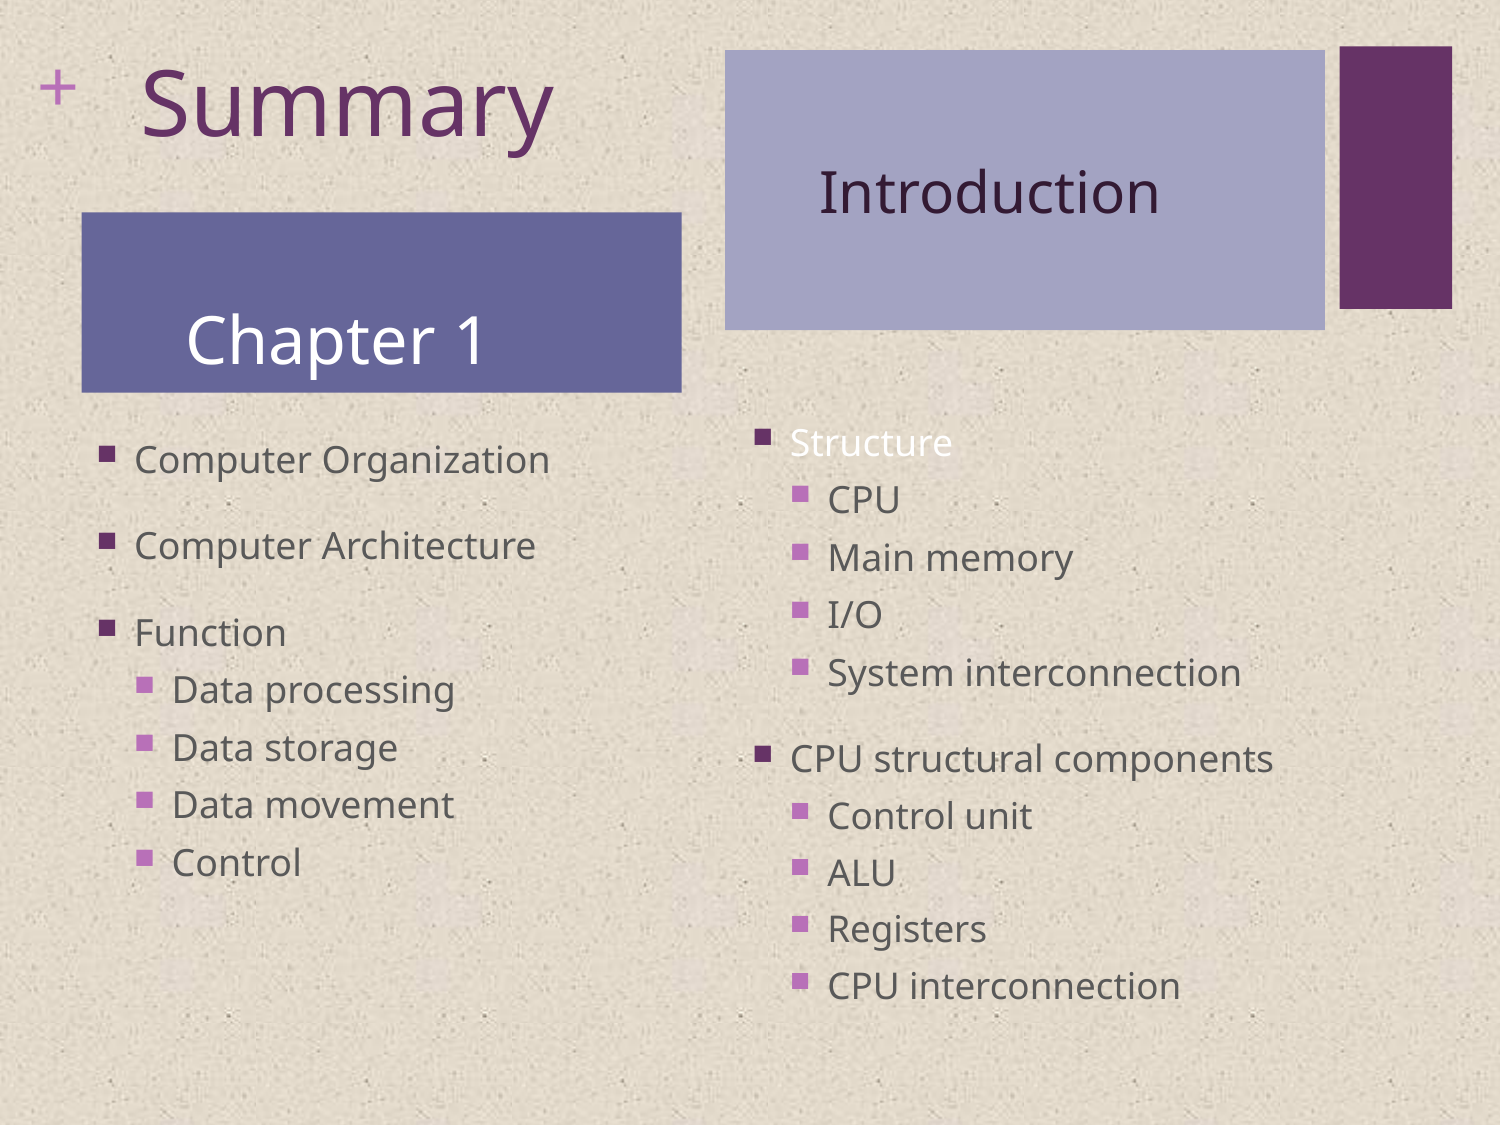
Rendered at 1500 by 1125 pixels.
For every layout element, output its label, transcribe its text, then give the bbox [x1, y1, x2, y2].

list Structure CPU Main memory I/O System interconnection CPU structural components Control unit ALU Registers CPU interconnection [737, 387, 1338, 1038]
picture [0, 0, 1500, 1125]
title Summary [125, 37, 794, 221]
list Computer Organization Computer Architecture Function Data processing Data storage Data movement Control [81, 401, 682, 1005]
list Chapter 1 [81, 212, 682, 393]
list Introduction [725, 50, 1325, 331]
